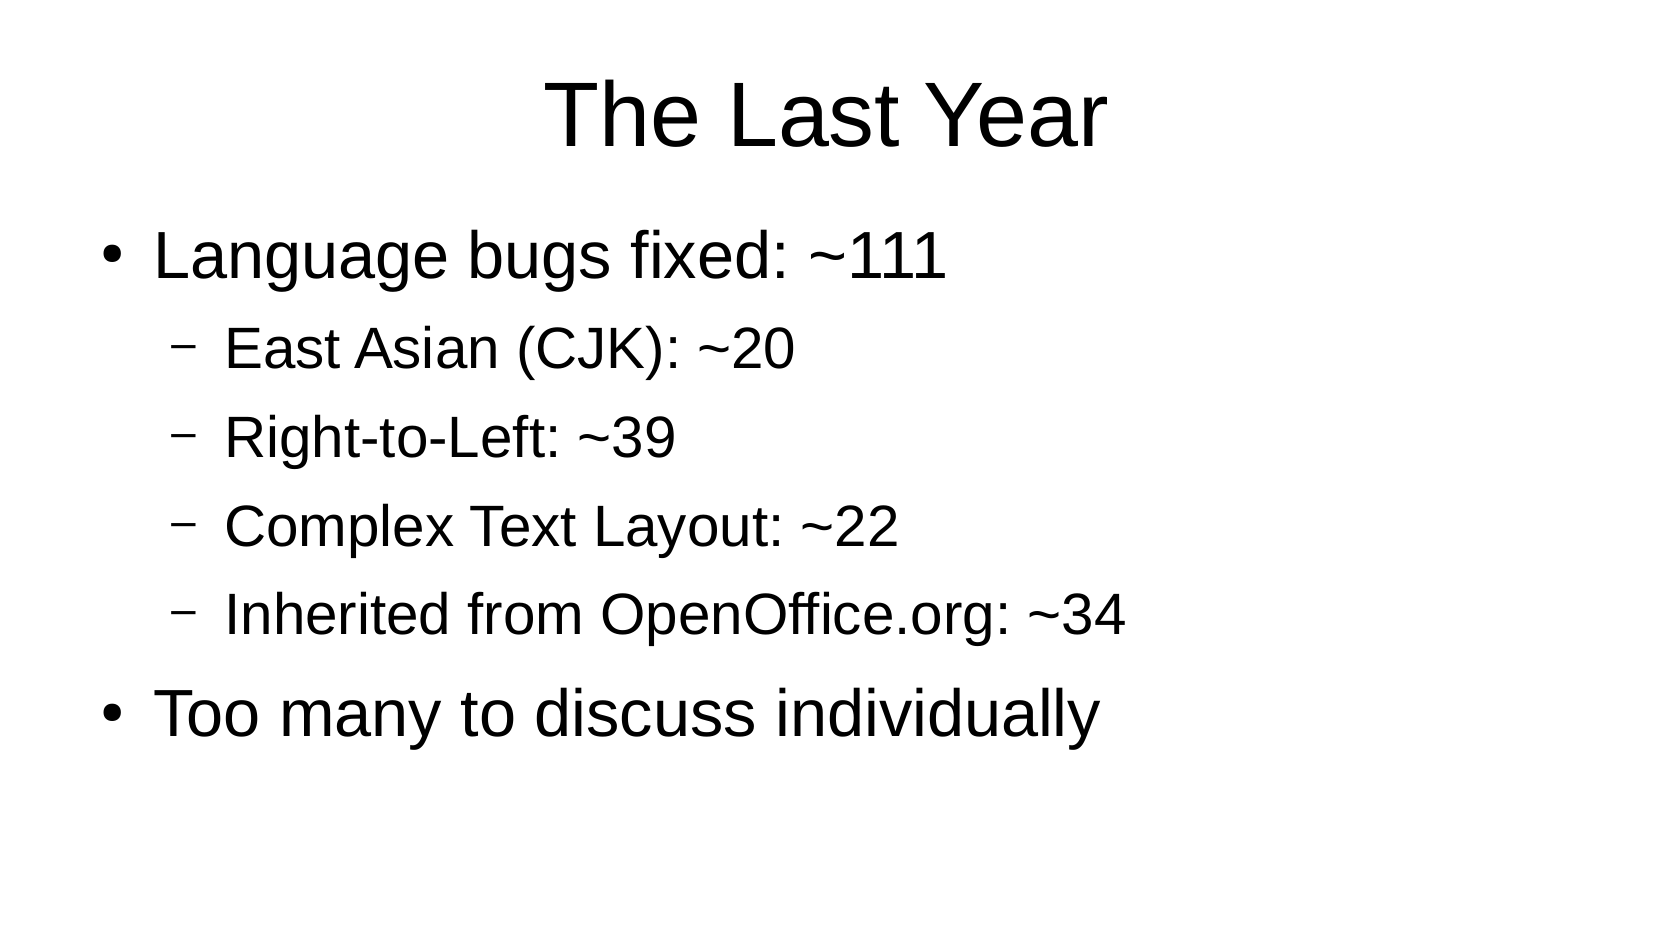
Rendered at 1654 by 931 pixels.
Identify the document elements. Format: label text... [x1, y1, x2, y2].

title The Last Year [82, 37, 1571, 193]
list Language bugs fixed: ~111 East Asian (CJK): ~20 Right-to-Left: ~39 Complex Text Layout: ~22 Inherited from OpenOffice.org: ~34 Too many to discuss individually [82, 217, 1571, 901]
